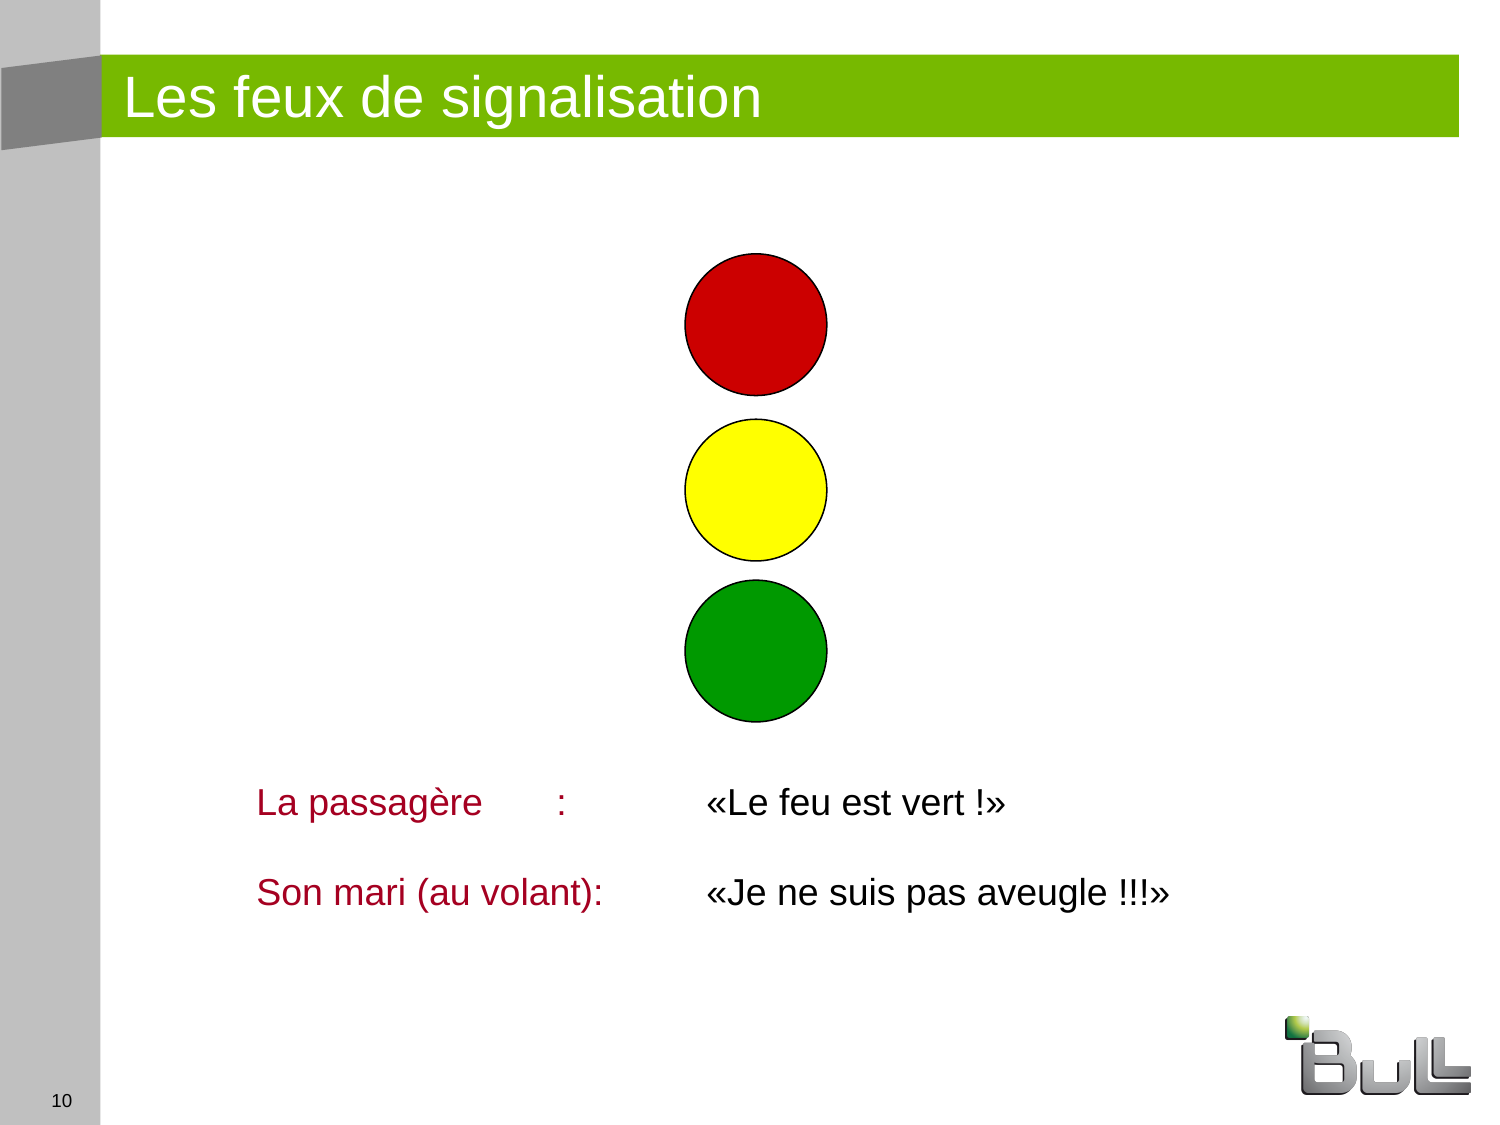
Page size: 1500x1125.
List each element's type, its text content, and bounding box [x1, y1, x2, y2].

text_box [685, 419, 827, 561]
picture [1285, 1016, 1471, 1095]
text_box [685, 253, 827, 396]
text_box [685, 580, 827, 722]
title Les feux de signalisation [108, 41, 1500, 153]
text_box La passagère : «Le feu est vert !» Son mari (au volant): «Je ne suis pas aveugle !!!» [241, 770, 1186, 921]
